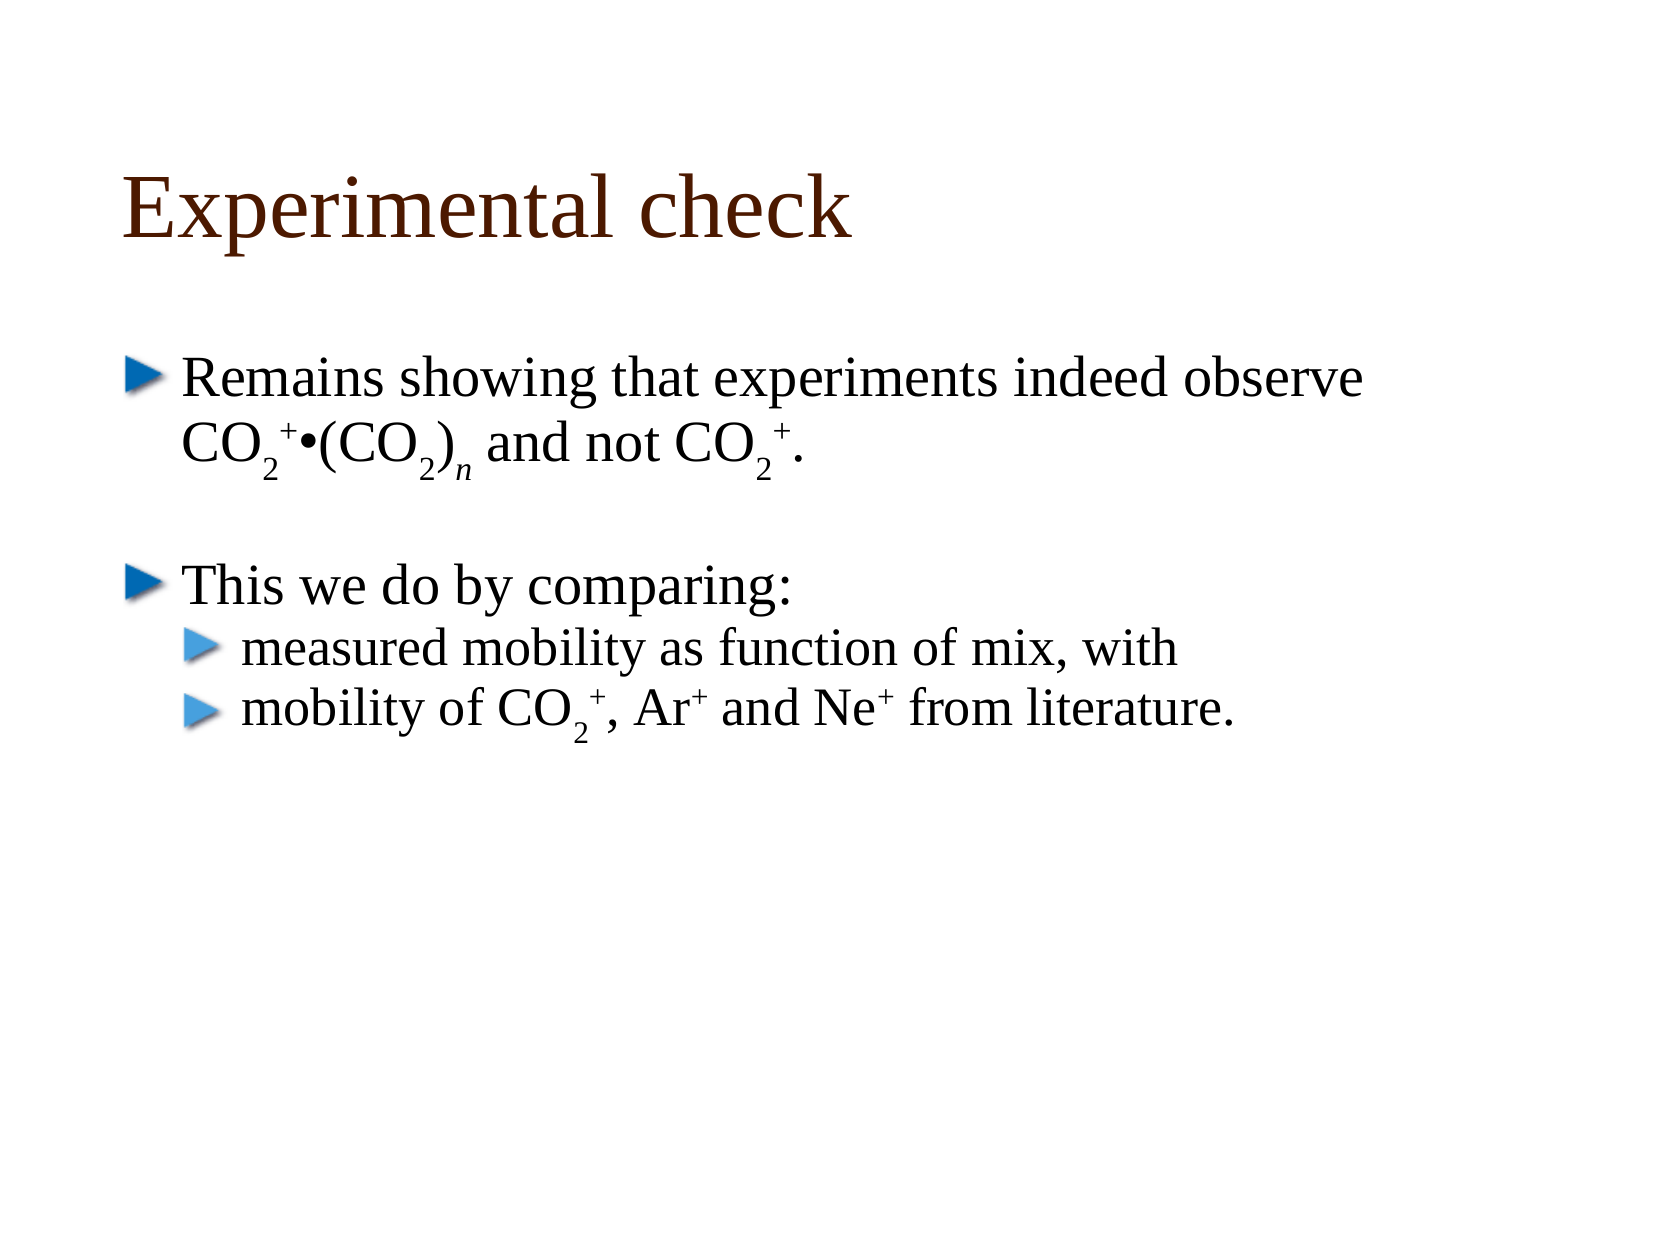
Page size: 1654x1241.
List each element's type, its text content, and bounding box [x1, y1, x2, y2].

list Remains showing that experiments indeed observe CO2+(CO2)n and not CO2+. This we do by comparing: measured mobility as function of mix, with mobility of CO2+, Ar+ and Ne+ from literature. [121, 344, 1534, 1065]
title Experimental check [121, 102, 1534, 311]
